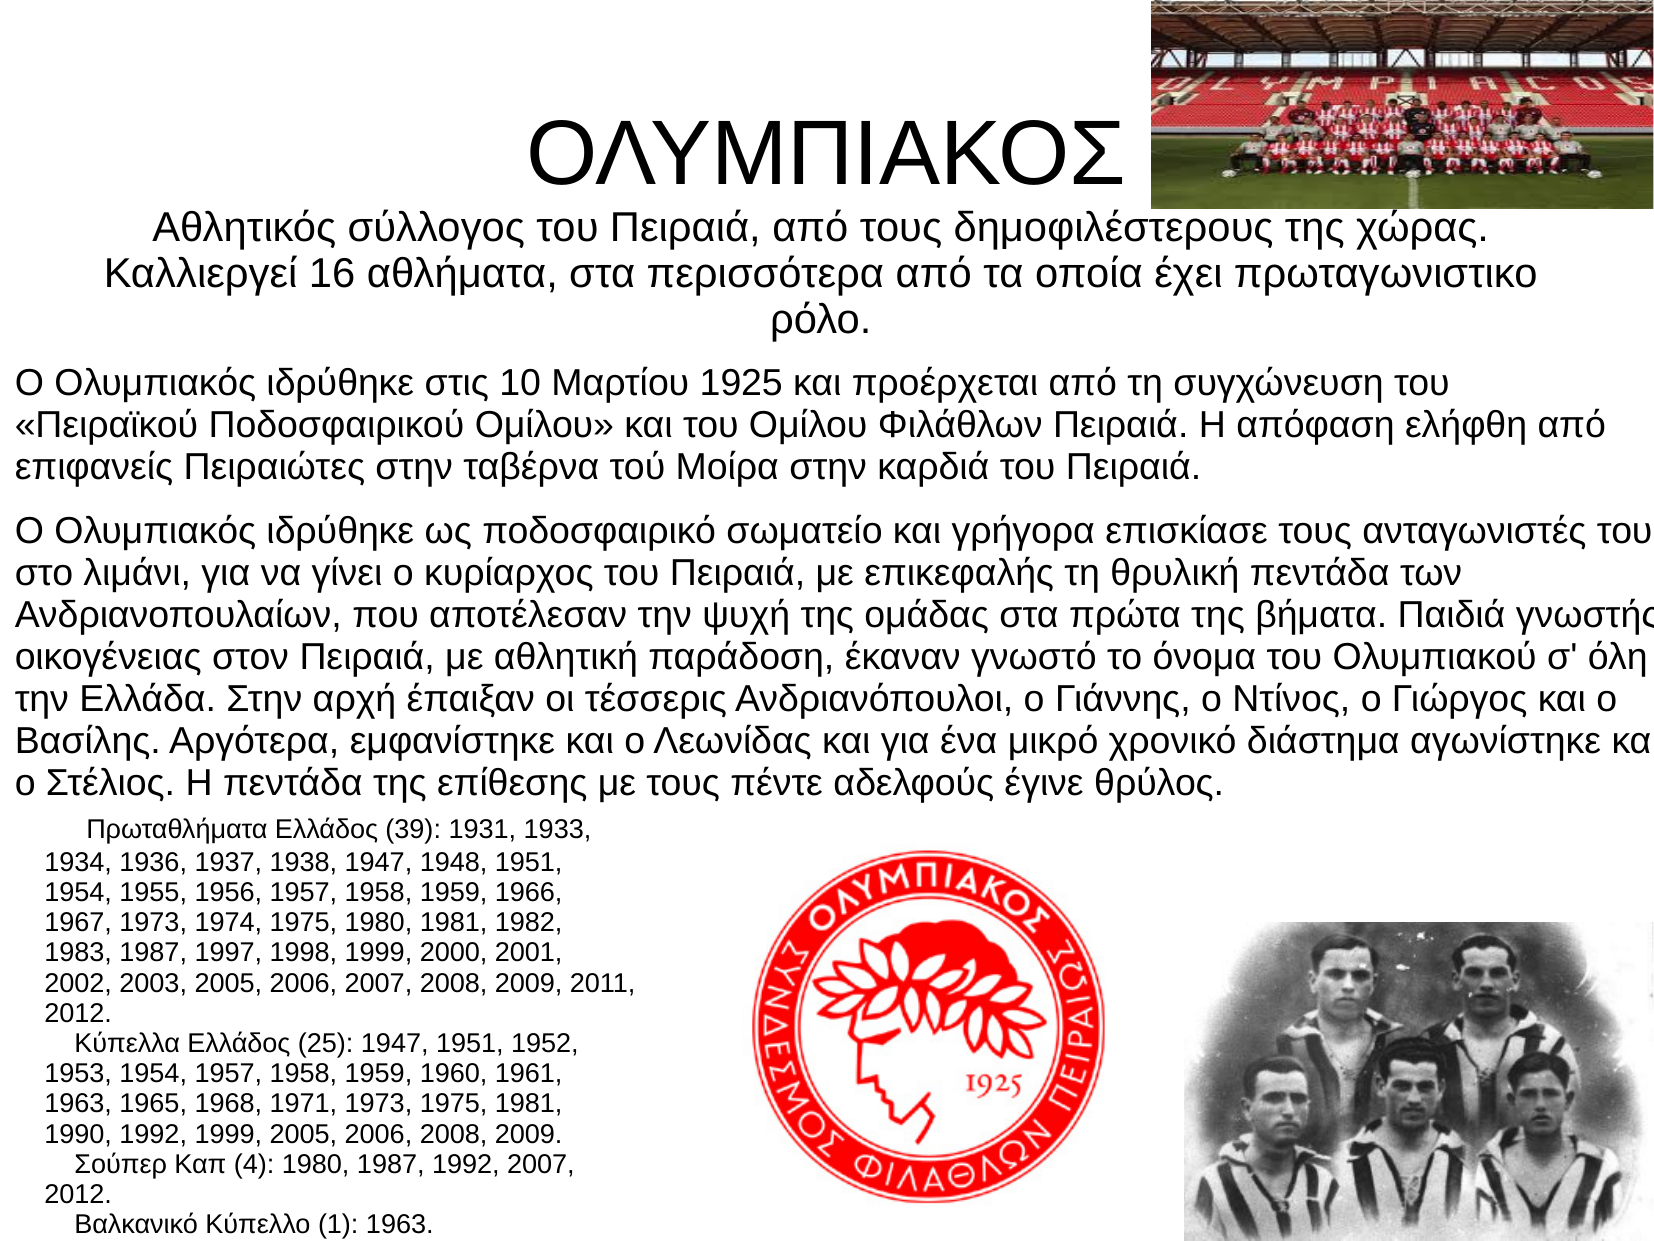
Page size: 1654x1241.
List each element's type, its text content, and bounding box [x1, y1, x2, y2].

text_box Ο Ολυμπιακός ιδρύθηκε ως ποδοσφαιρικό σωματείο και γρήγορα επισκίασε τους ανταγωνιστές του στο λιμάνι, για να γίνει ο κυρίαρχος του Πειραιά, με επικεφαλής τη θρυλική πεντάδα των Ανδριανοπουλαίων, που αποτέλεσαν την ψυχή της ομάδας στα πρώτα της βήματα. Παιδιά γνωστής οικογένειας στον Πειραιά, με αθλητική παράδοση, έκαναν γνωστό το όνομα του Ολυμπιακού σ' όλη την Ελλάδα. Στην αρχή έπαιξαν οι τέσσερις Ανδριανόπουλοι, ο Γιάννης, ο Ντίνος, ο Γιώργος και ο Βασίλης. Αργότερα, εμφανίστηκε και ο Λεωνίδας και για ένα μικρό χρονικό διάστημα αγωνίστηκε και ο Στέλιος. Η πεντάδα της επίθεσης με τους πέντε αδελφούς έγινε θρύλος. [0, 501, 1654, 854]
text_box Ο Ολυμπιακός ιδρύθηκε στις 10 Μαρτίου 1925 και προέρχεται από τη συγχώνευση του «Πειραϊκού Ποδοσφαιρικού Ομίλου» και του Ομίλου Φιλάθλων Πειραιά. Η απόφαση ελήφθη από επιφανείς Πειραιώτες στην ταβέρνα τού Μοίρα στην καρδιά του Πειραιά. [0, 354, 1654, 501]
picture [679, 843, 1180, 1211]
title ΟΛΥΜΠΙΑΚΟΣ [1565, 209, 1571, 250]
picture [1151, 0, 1654, 209]
picture [1184, 922, 1654, 1241]
text_box Πρωταθλήματα Ελλάδος (39): 1931, 1933, 1934, 1936, 1937, 1938, 1947, 1948, 1951, 1954, 1955, 1956, 1957, 1958, 1959, 1966, 1967, 1973, 1974, 1975, 1980, 1981, 1982, 1983, 1987, 1997, 1998, 1999, 2000, 2001, 2002, 2003, 2005, 2006, 2007, 2008, 2009, 2011, 2012. Κύπελλα Ελλάδος (25): 1947, 1951, 1952, 1953, 1954, 1957, 1958, 1959, 1960, 1961, 1963, 1965, 1968, 1971, 1973, 1975, 1981, 1990, 1992, 1999, 2005, 2006, 2008, 2009. Σούπερ Καπ (4): 1980, 1987, 1992, 2007, 2012. Βαλκανικό Κύπελλο (1): 1963. [29, 797, 650, 1241]
subtitle Αθλητικός σύλλογος του Πειραιά, από τους δημοφιλέστερους της χώρας. Καλλιεργεί 16 αθλήματα, στα περισσότερα από τα οποία έχει πρωταγωνιστικο ρόλο. [76, 0, 1565, 354]
